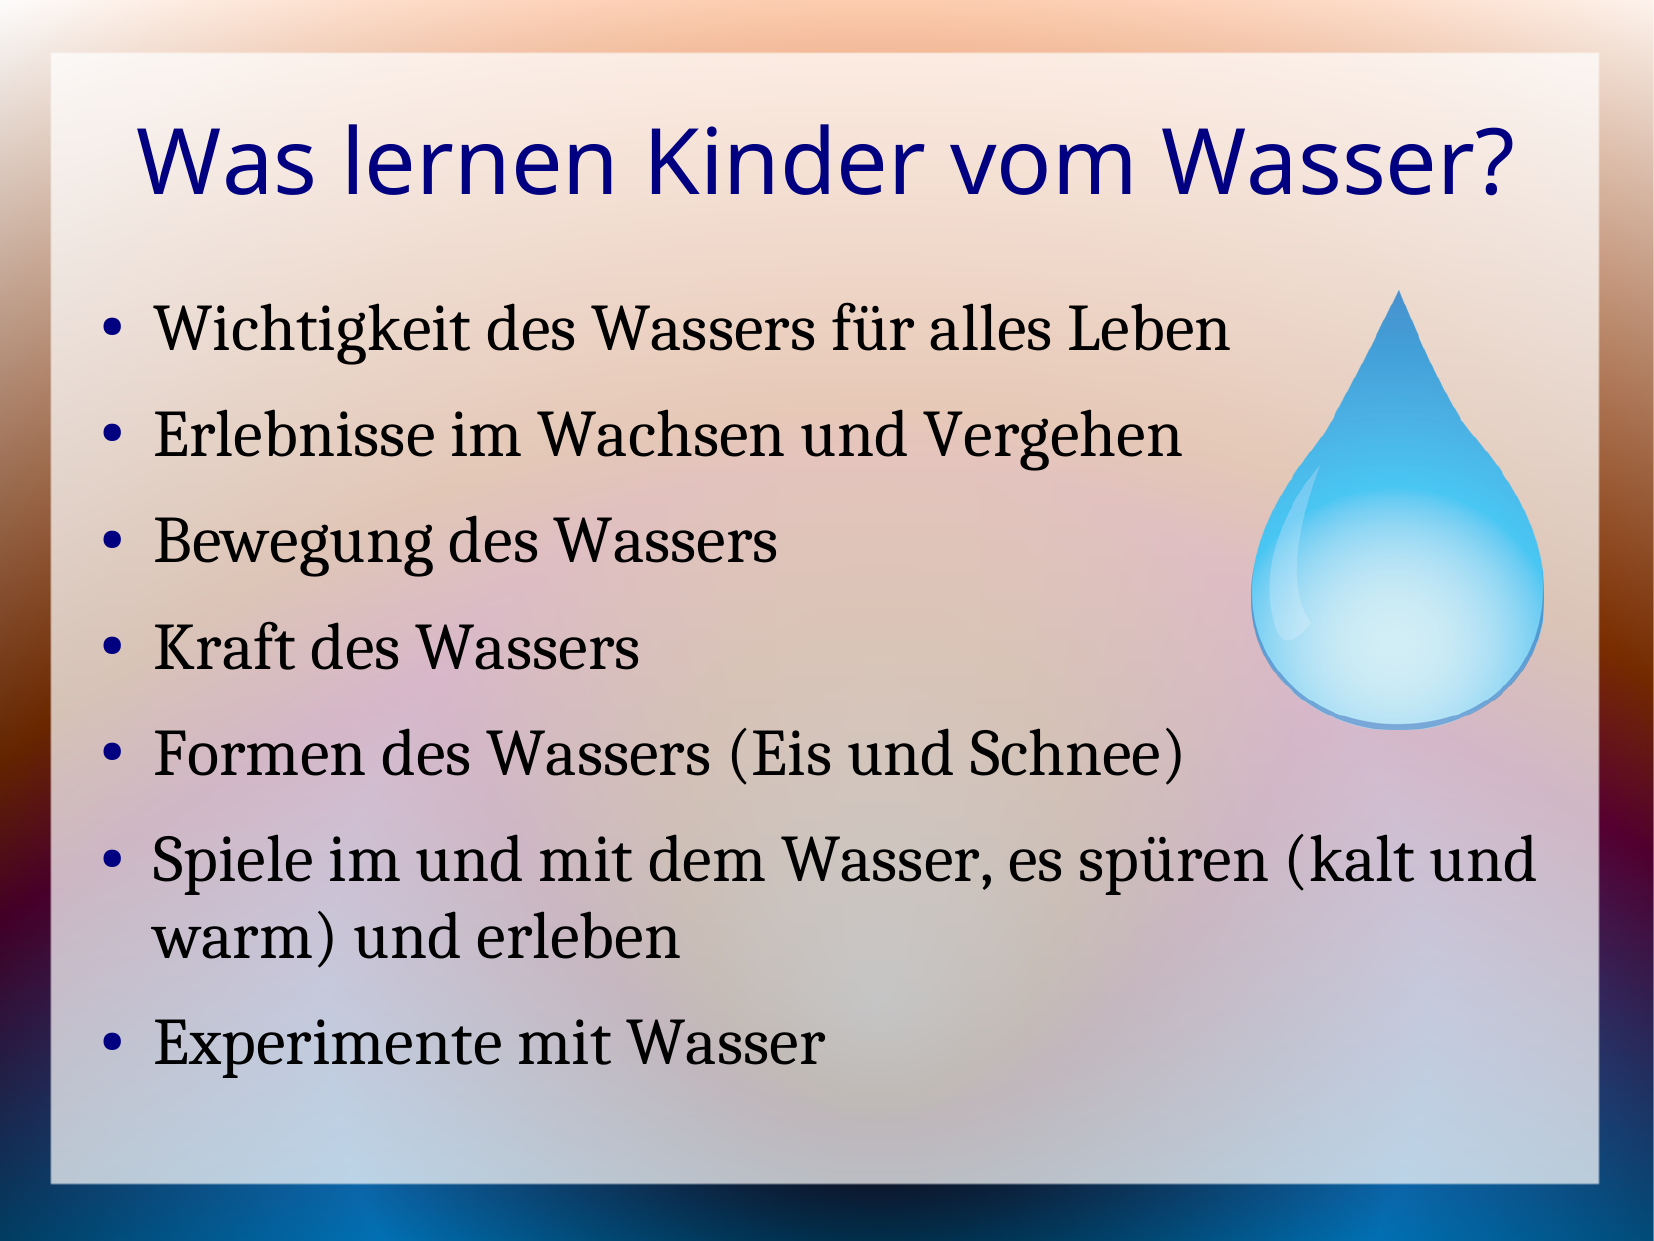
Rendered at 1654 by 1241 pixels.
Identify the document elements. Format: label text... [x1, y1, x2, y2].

picture [0, 0, 1654, 1241]
list Wichtigkeit des Wassers für alles Leben Erlebnisse im Wachsen und Vergehen Bewegung des Wassers Kraft des Wassers Formen des Wassers (Eis und Schnee) Spiele im und mit dem Wasser, es spüren (kalt und warm) und erleben Experimente mit Wasser [82, 290, 1571, 1094]
title Was lernen Kinder vom Wasser? [82, 55, 1571, 263]
